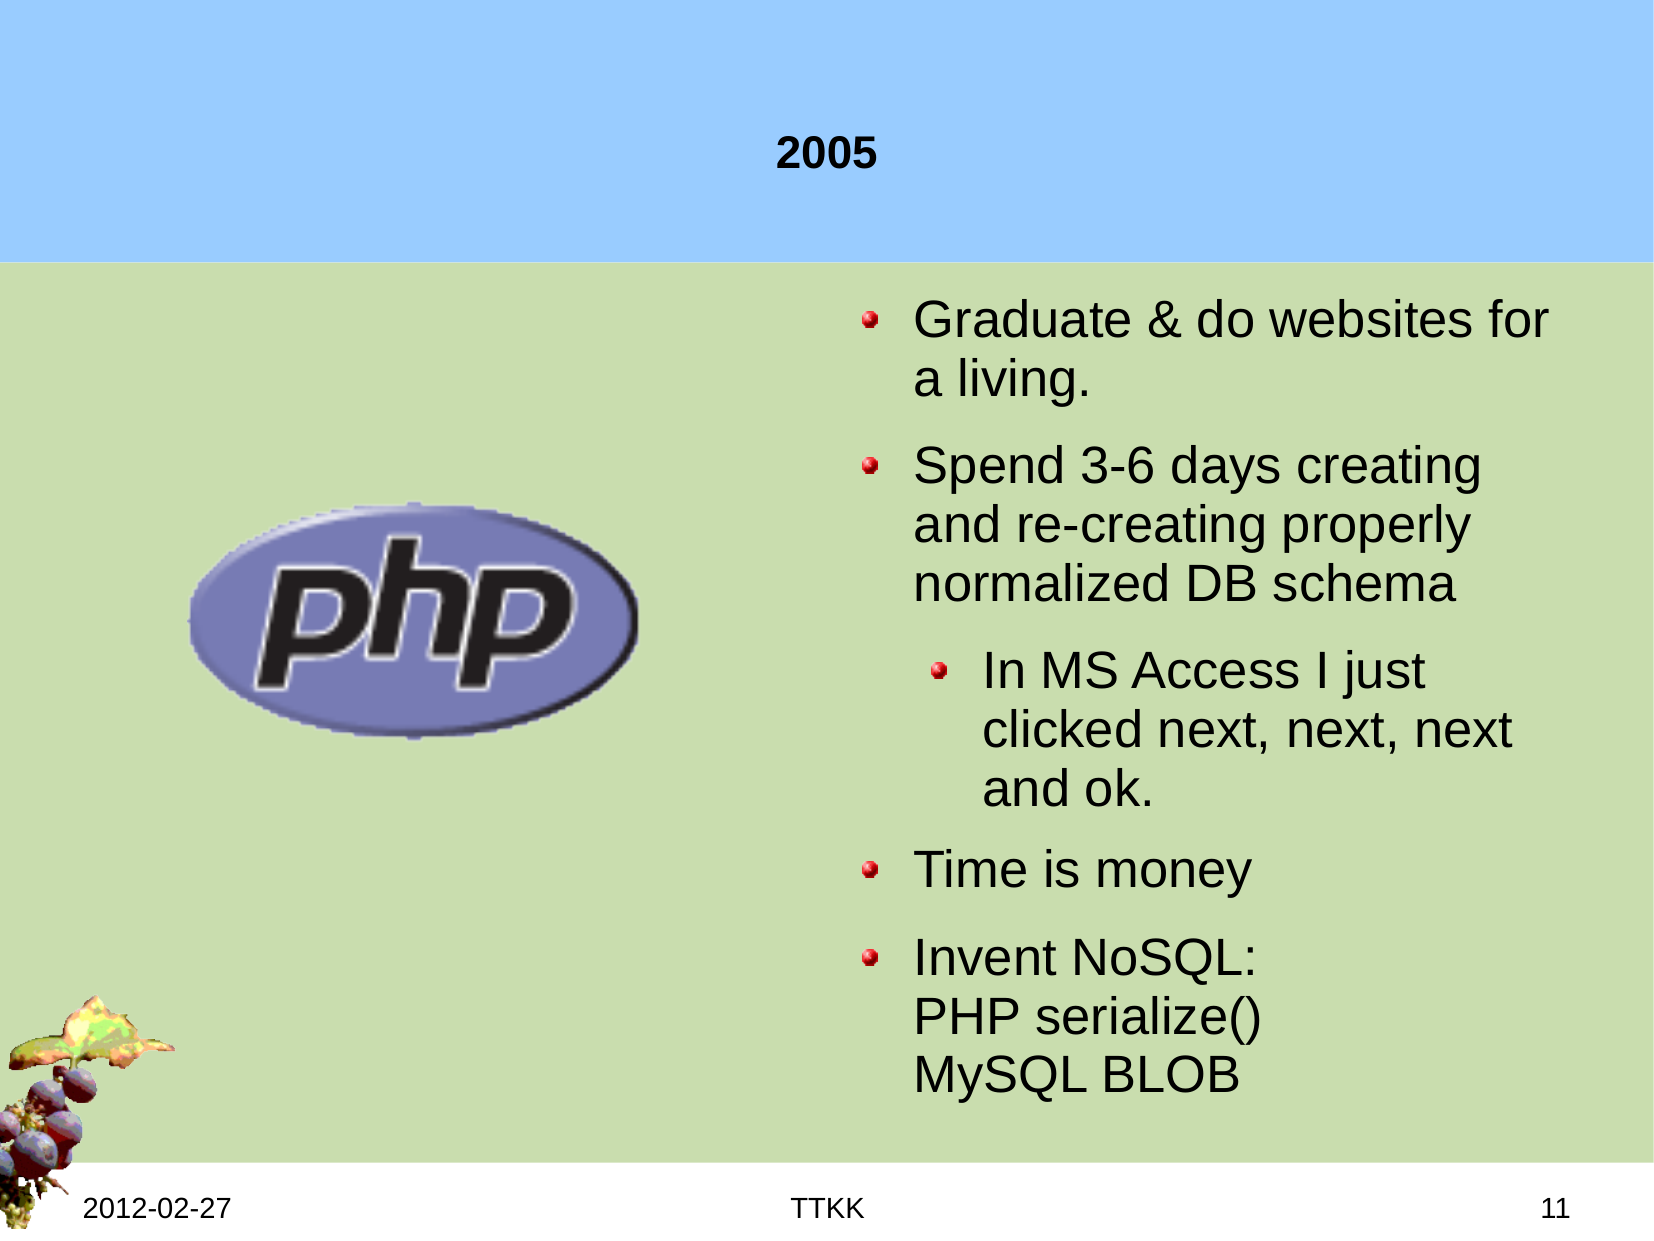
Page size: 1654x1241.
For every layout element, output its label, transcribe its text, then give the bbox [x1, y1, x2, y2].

title 2005 [82, 49, 1571, 257]
picture [187, 495, 644, 751]
list Graduate & do websites for a living. Spend 3-6 days creating and re-creating properly normalized DB schema In MS Access I just clicked next, next, next and ok. Time is money Invent NoSQL: PHP serialize() MySQL BLOB [845, 290, 1572, 1109]
picture [0, 990, 188, 1229]
